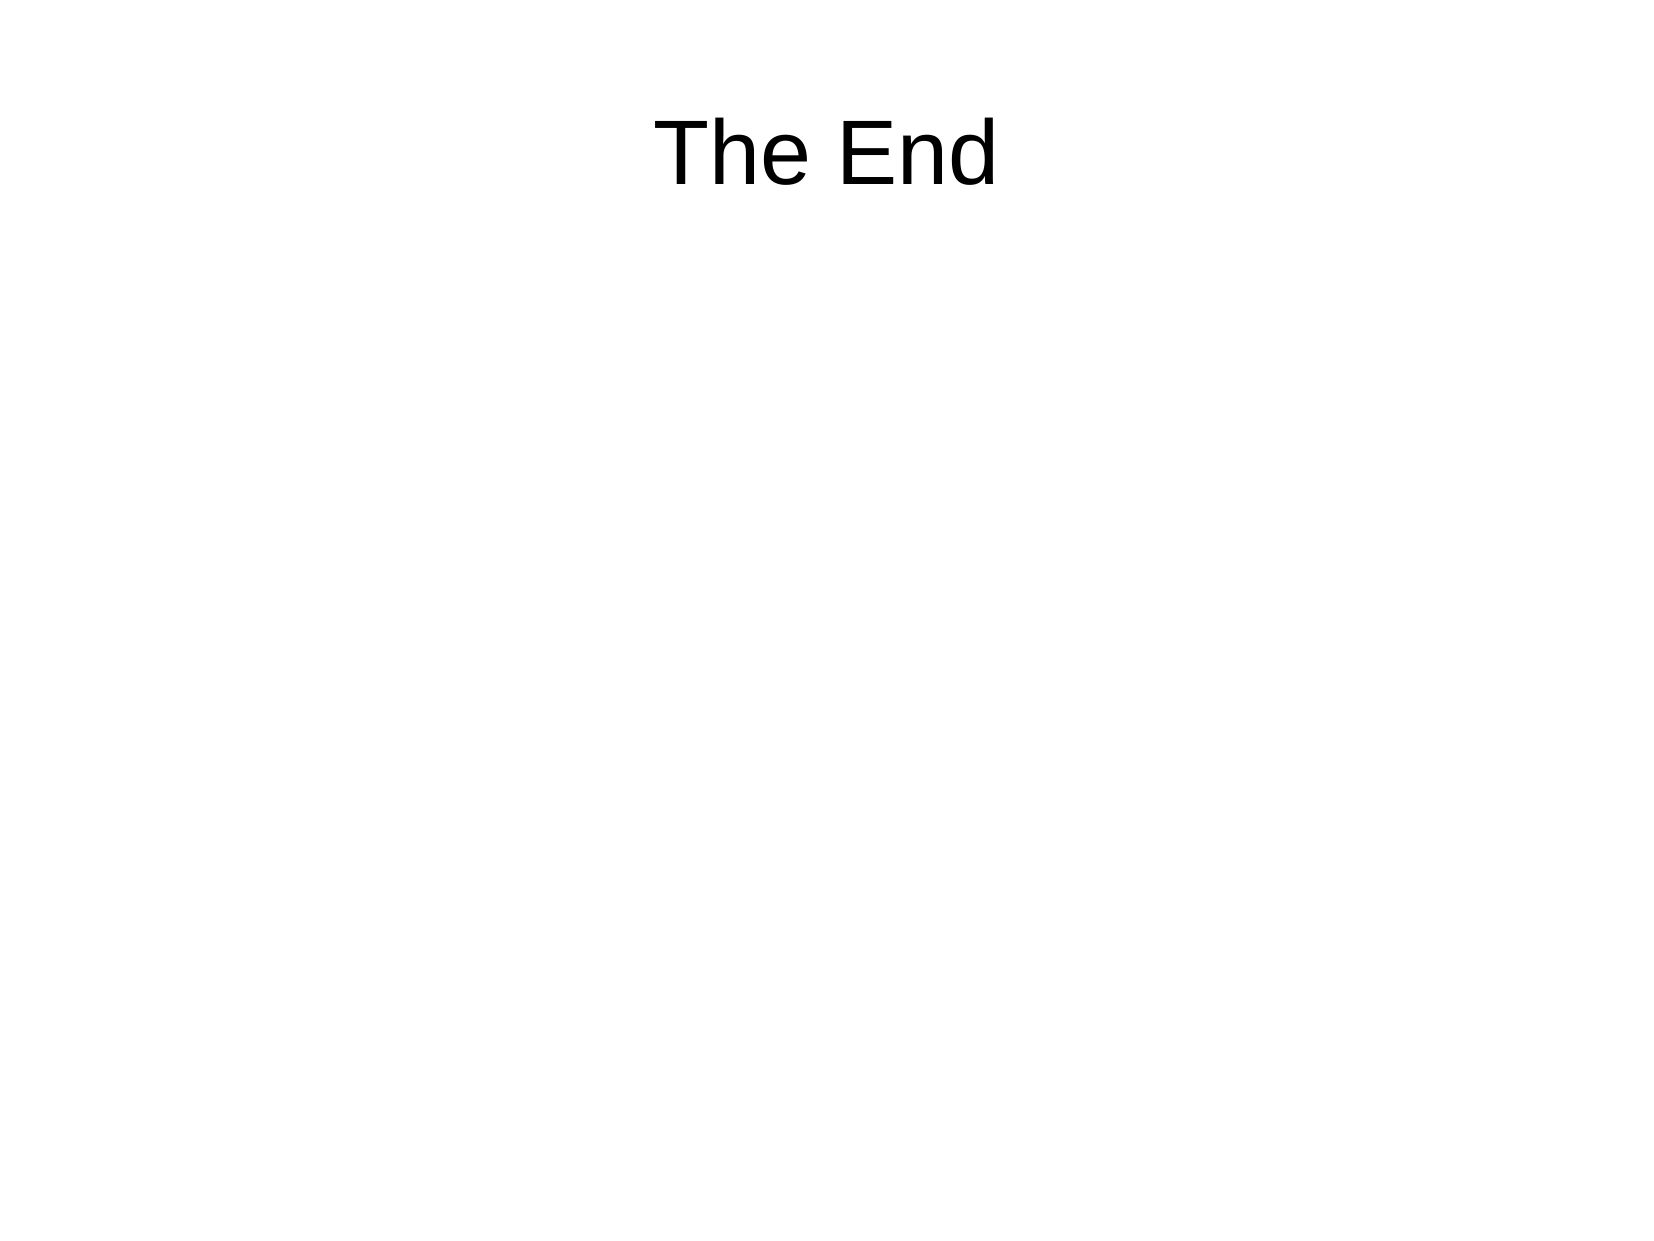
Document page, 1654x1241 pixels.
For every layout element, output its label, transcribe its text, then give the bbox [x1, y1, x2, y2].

title The End [82, 49, 1571, 257]
